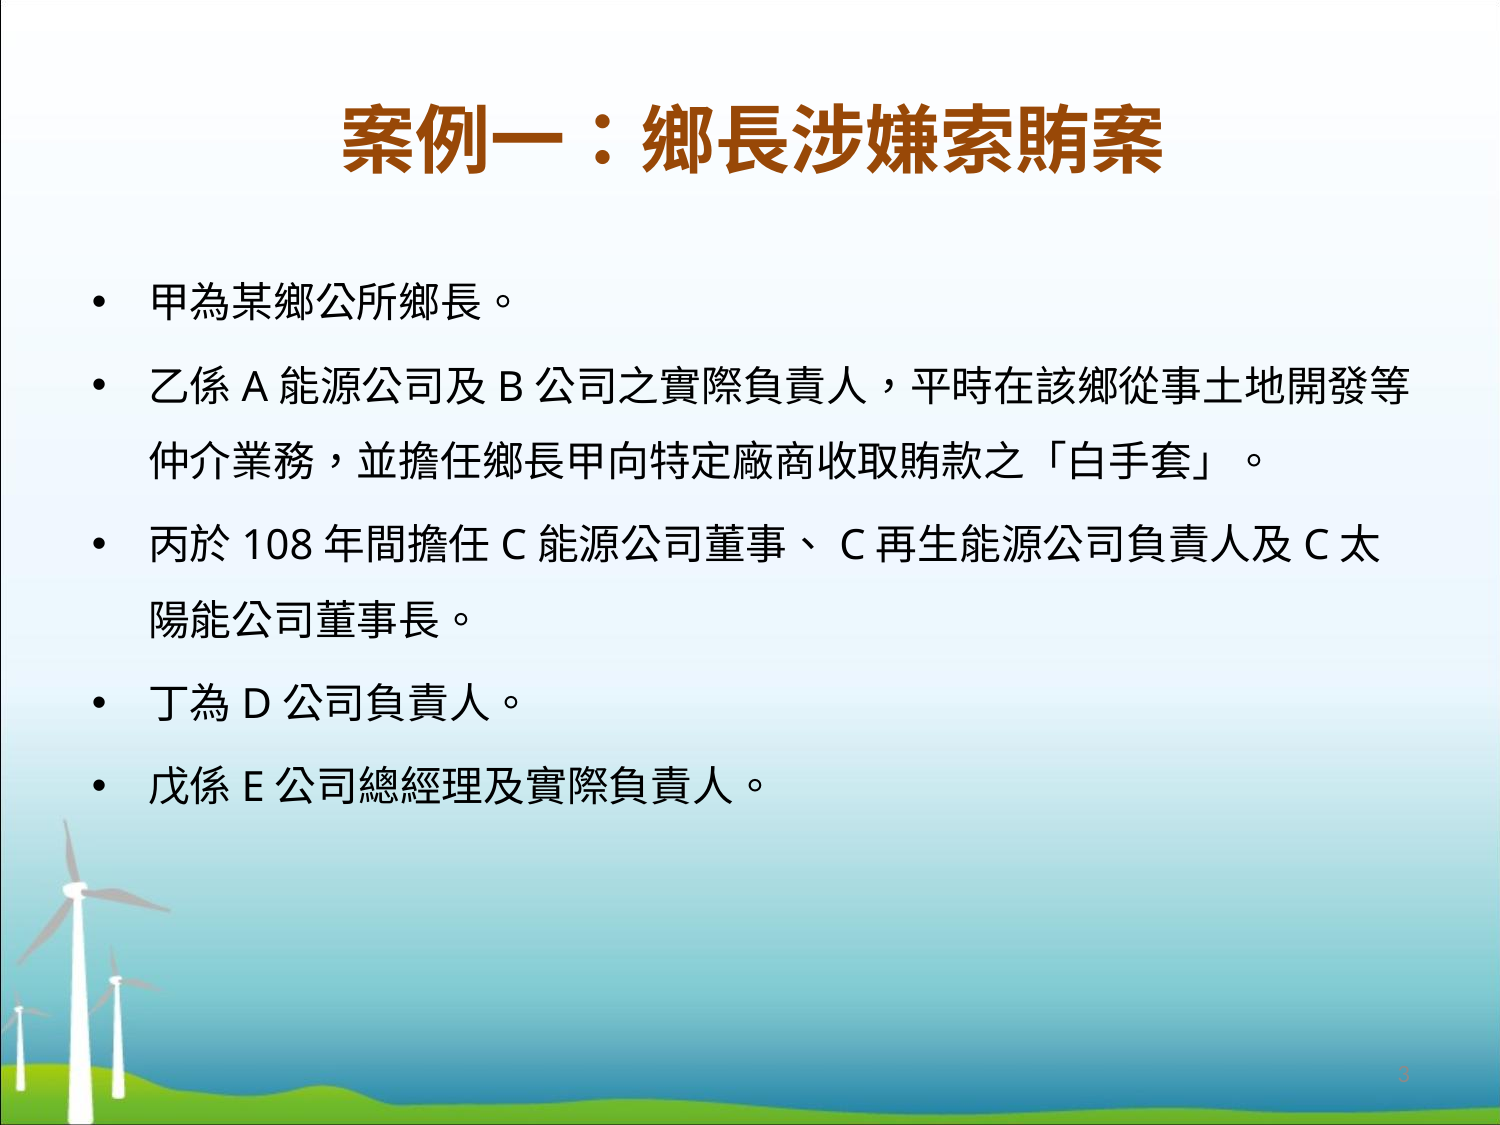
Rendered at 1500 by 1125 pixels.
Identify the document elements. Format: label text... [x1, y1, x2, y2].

list 甲為某鄉公所鄉長。 乙係A能源公司及B公司之實際負責人，平時在該鄉從事土地開發等仲介業務，並擔任鄉長甲向特定廠商收取賄款之「白手套」。 丙於108年間擔任C能源公司董事、C再生能源公司負責人及C太陽能公司董事長。 丁為D公司負責人。 戊係E公司總經理及實際負責人。 [76, 243, 1427, 870]
picture [0, 0, 1500, 1125]
title 案例一：鄉長涉嫌索賄案 [77, 43, 1428, 232]
slide_number <編號> [1074, 1042, 1425, 1103]
